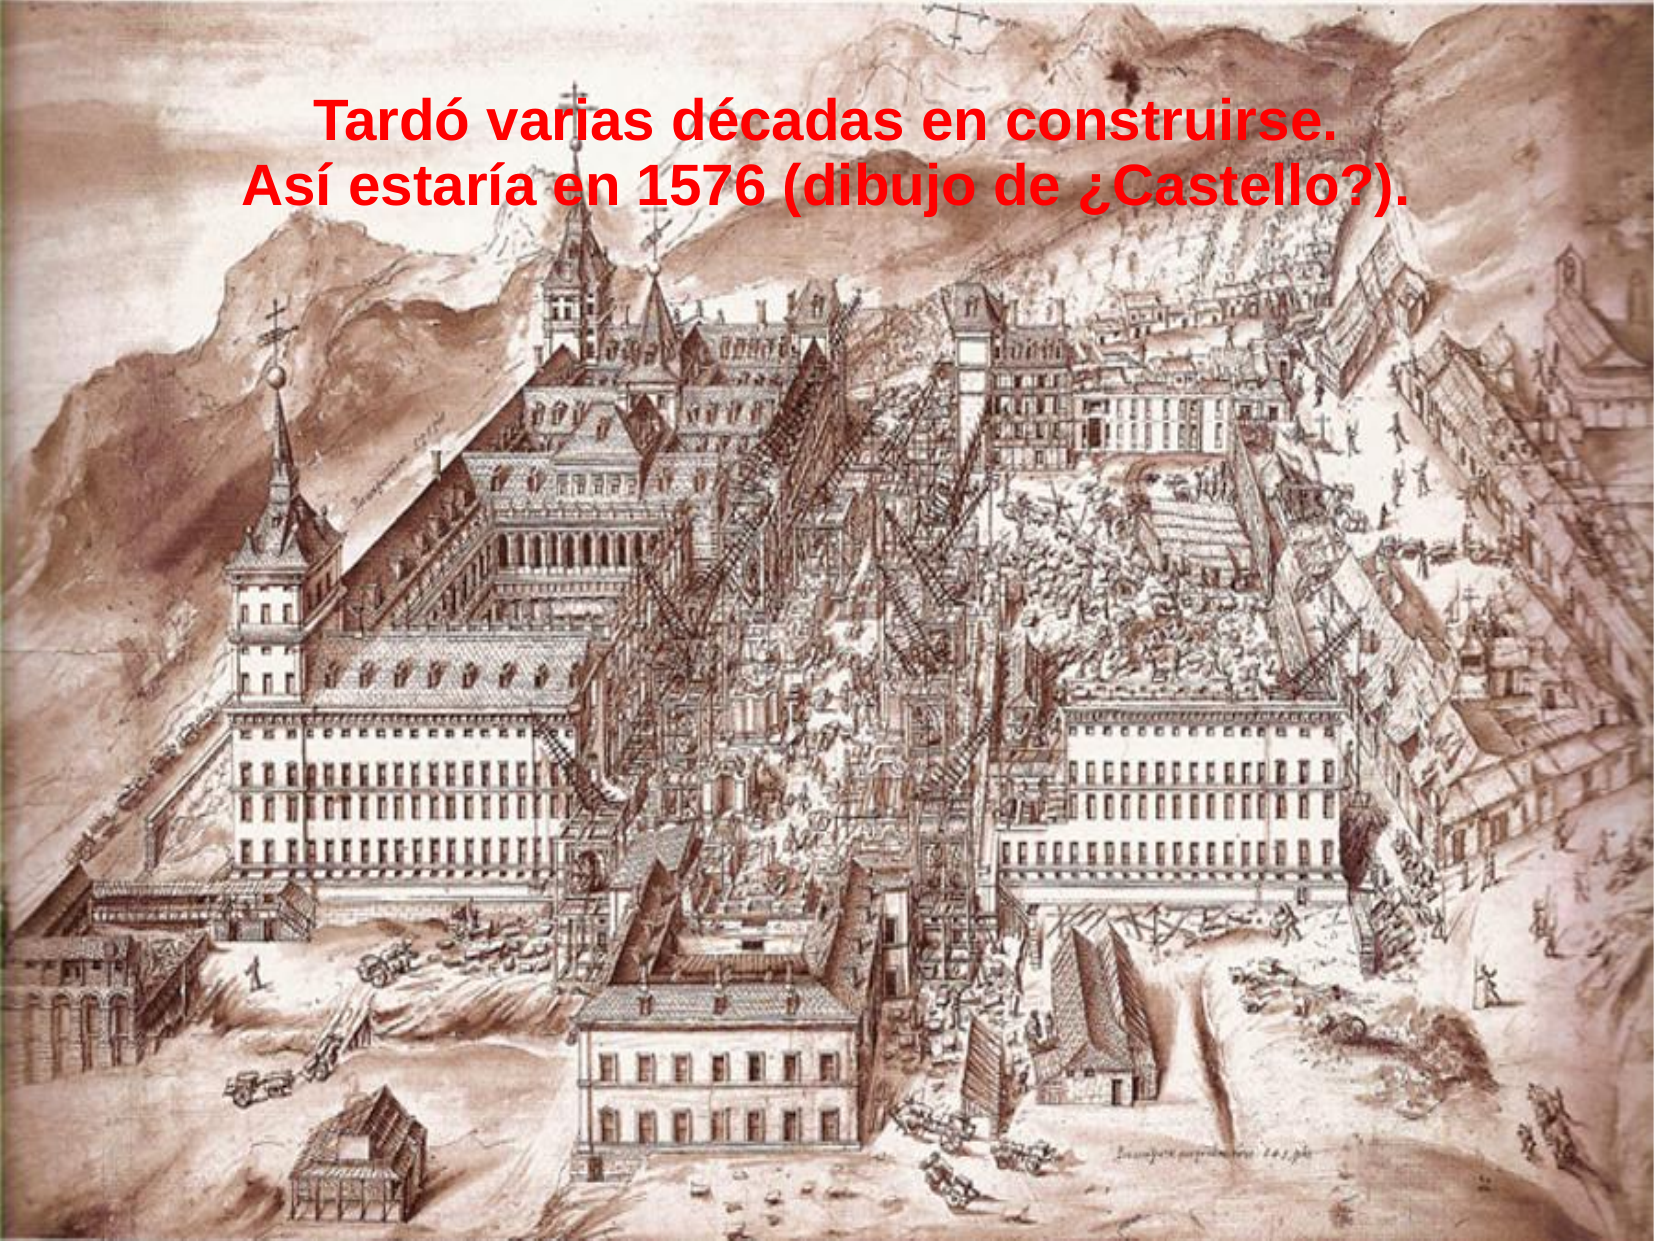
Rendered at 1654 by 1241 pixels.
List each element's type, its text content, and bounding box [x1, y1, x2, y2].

title Tardó varias décadas en construirse. Así estaría en 1576 (dibujo de ¿Castello?). [82, 49, 1571, 257]
picture [0, 0, 1654, 1241]
